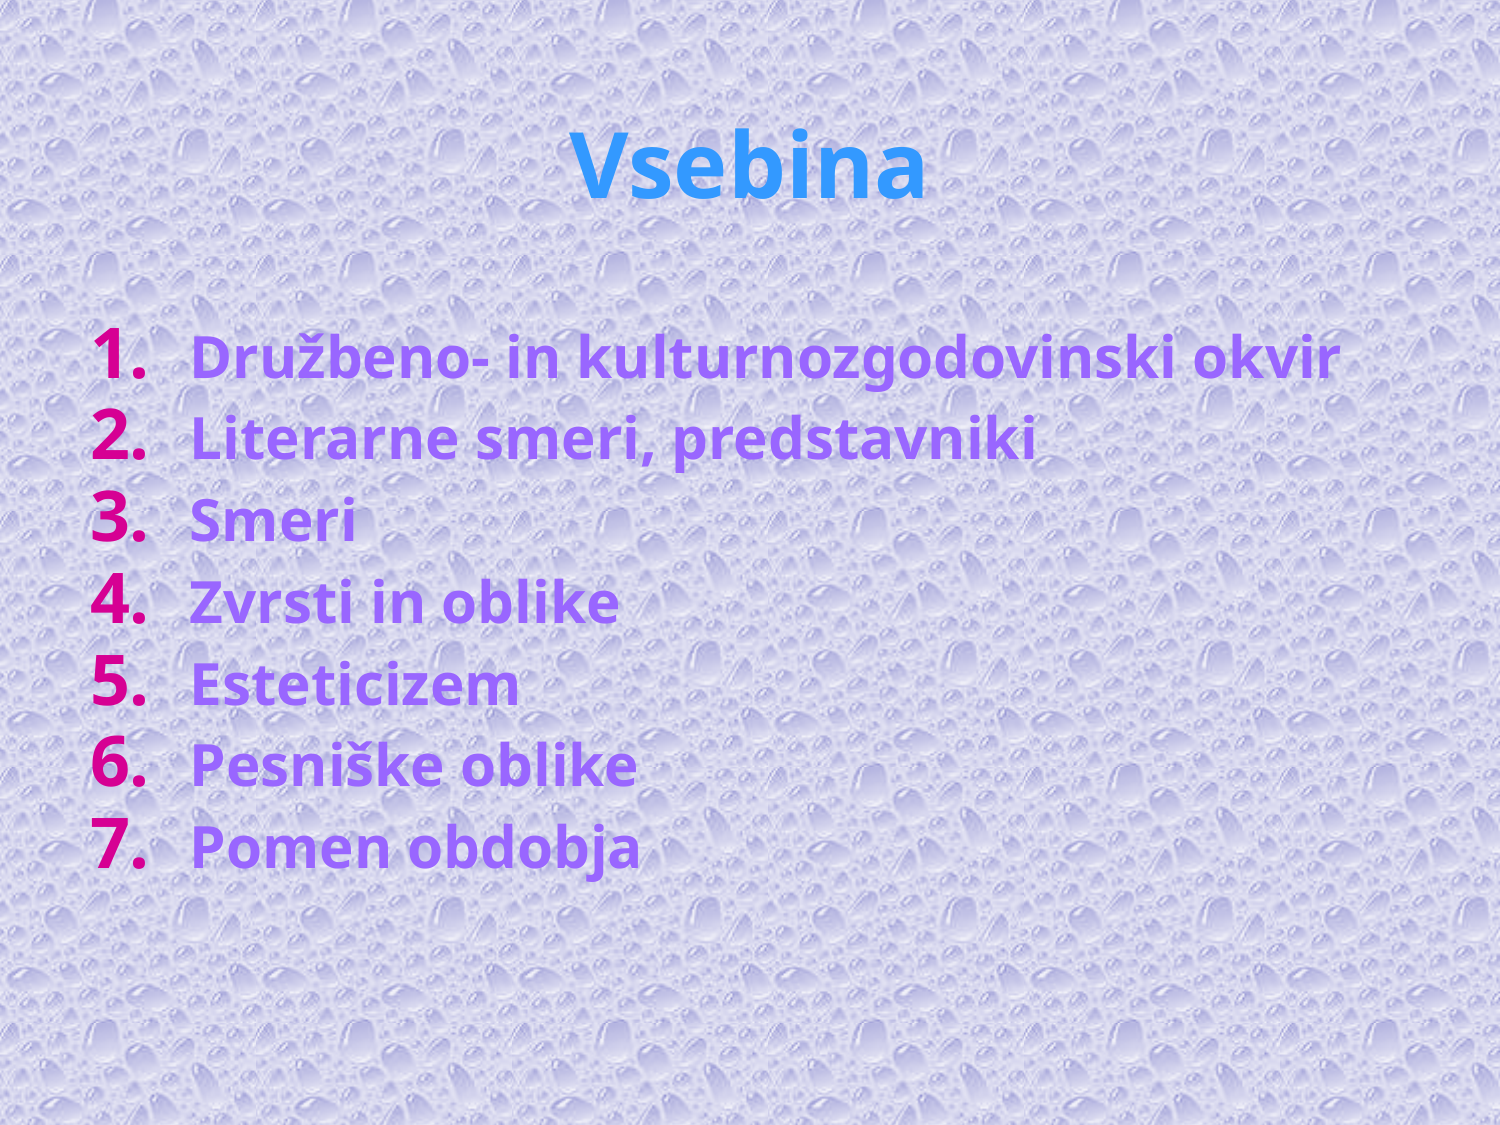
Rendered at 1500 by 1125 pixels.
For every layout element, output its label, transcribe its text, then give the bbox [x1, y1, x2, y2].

list Družbeno- in kulturnozgodovinski okvir Literarne smeri, predstavniki Smeri Zvrsti in oblike Esteticizem Pesniške oblike Pomen obdobja [75, 312, 1425, 988]
title Vsebina [75, 47, 1425, 275]
picture [0, 0, 1500, 1125]
